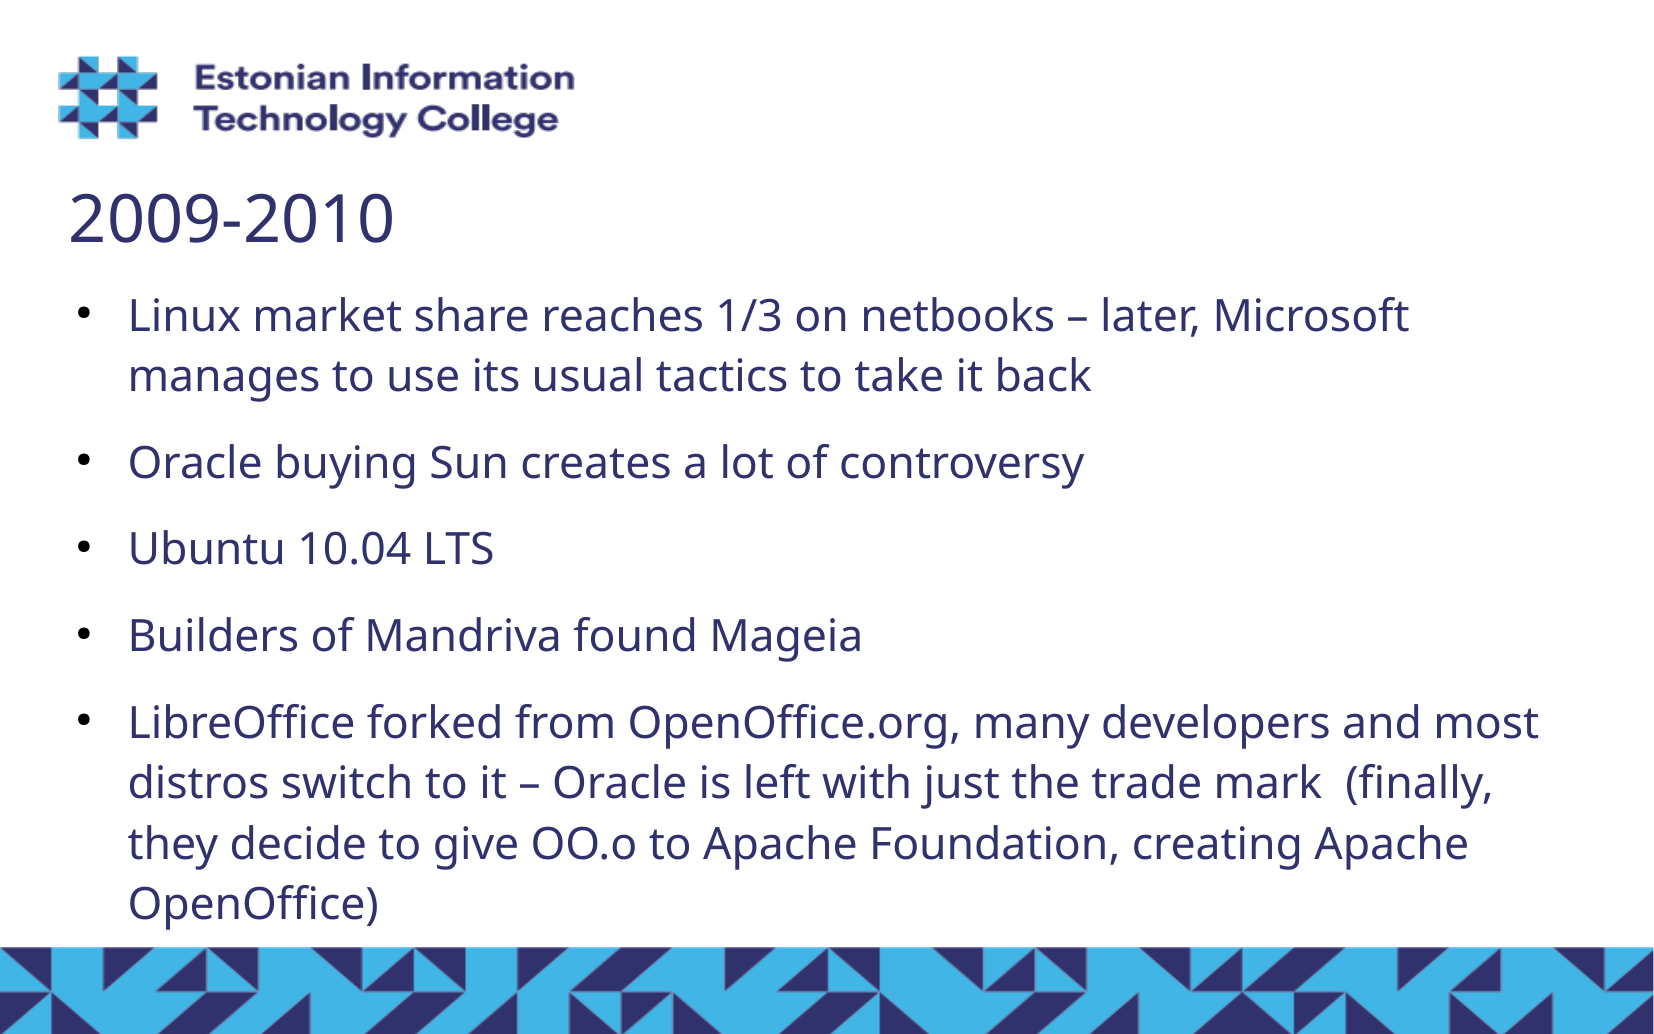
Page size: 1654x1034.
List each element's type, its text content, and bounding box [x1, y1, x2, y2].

title 2009-2010 [68, 147, 1536, 283]
list Linux market share reaches 1/3 on netbooks – later, Microsoft manages to use its usual tactics to take it back Oracle buying Sun creates a lot of controversy Ubuntu 10.04 LTS Builders of Mandriva found Mageia LibreOffice forked from OpenOffice.org, many developers and most distros switch to it – Oracle is left with just the trade mark (finally, they decide to give OO.o to Apache Foundation, creating Apache OpenOffice) [59, 283, 1595, 936]
